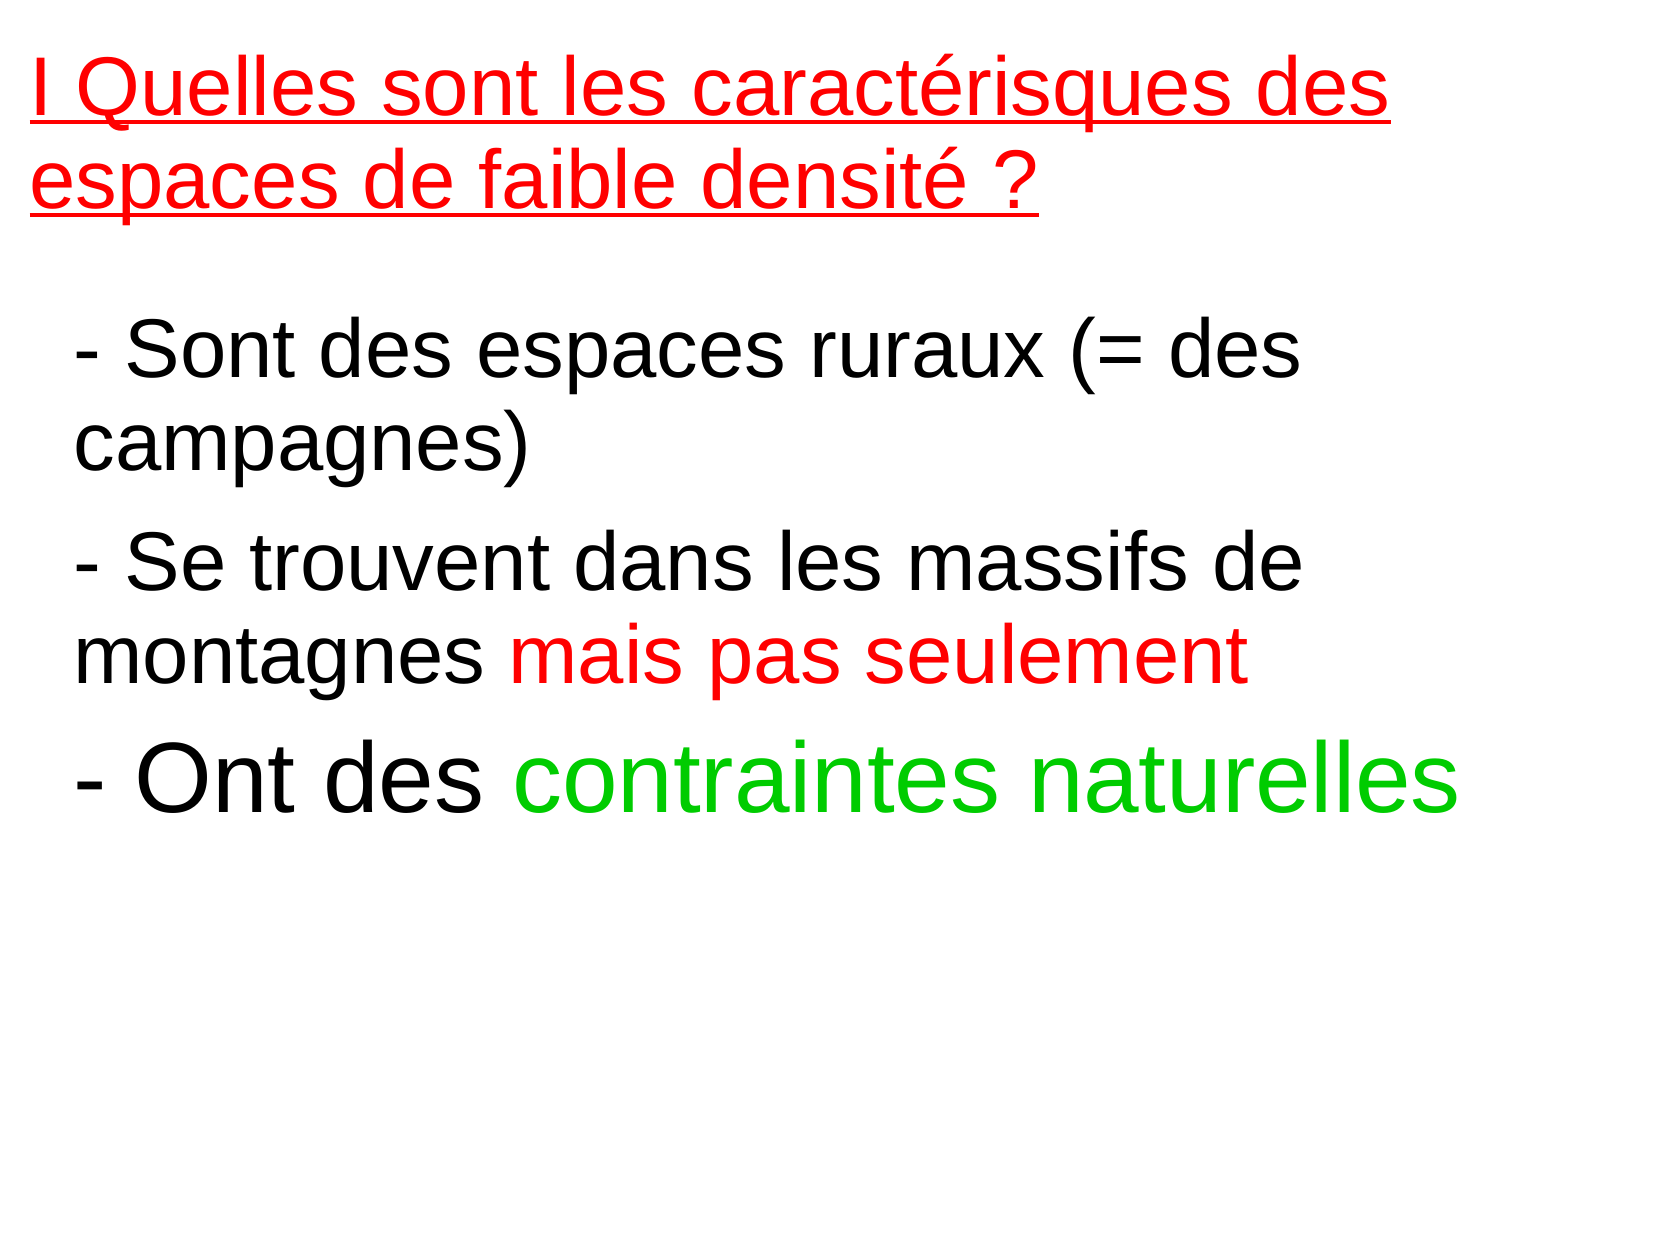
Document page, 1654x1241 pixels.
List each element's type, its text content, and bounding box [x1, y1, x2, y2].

text_box - Se trouvent dans les massifs de montagnes mais pas seulement [59, 507, 1595, 709]
text_box - Sont des espaces ruraux (= des campagnes) [59, 295, 1595, 497]
text_box - Ont des contraintes naturelles [59, 714, 1595, 842]
title I Quelles sont les caractérisques des espaces de faible densité ? [29, 29, 1577, 237]
